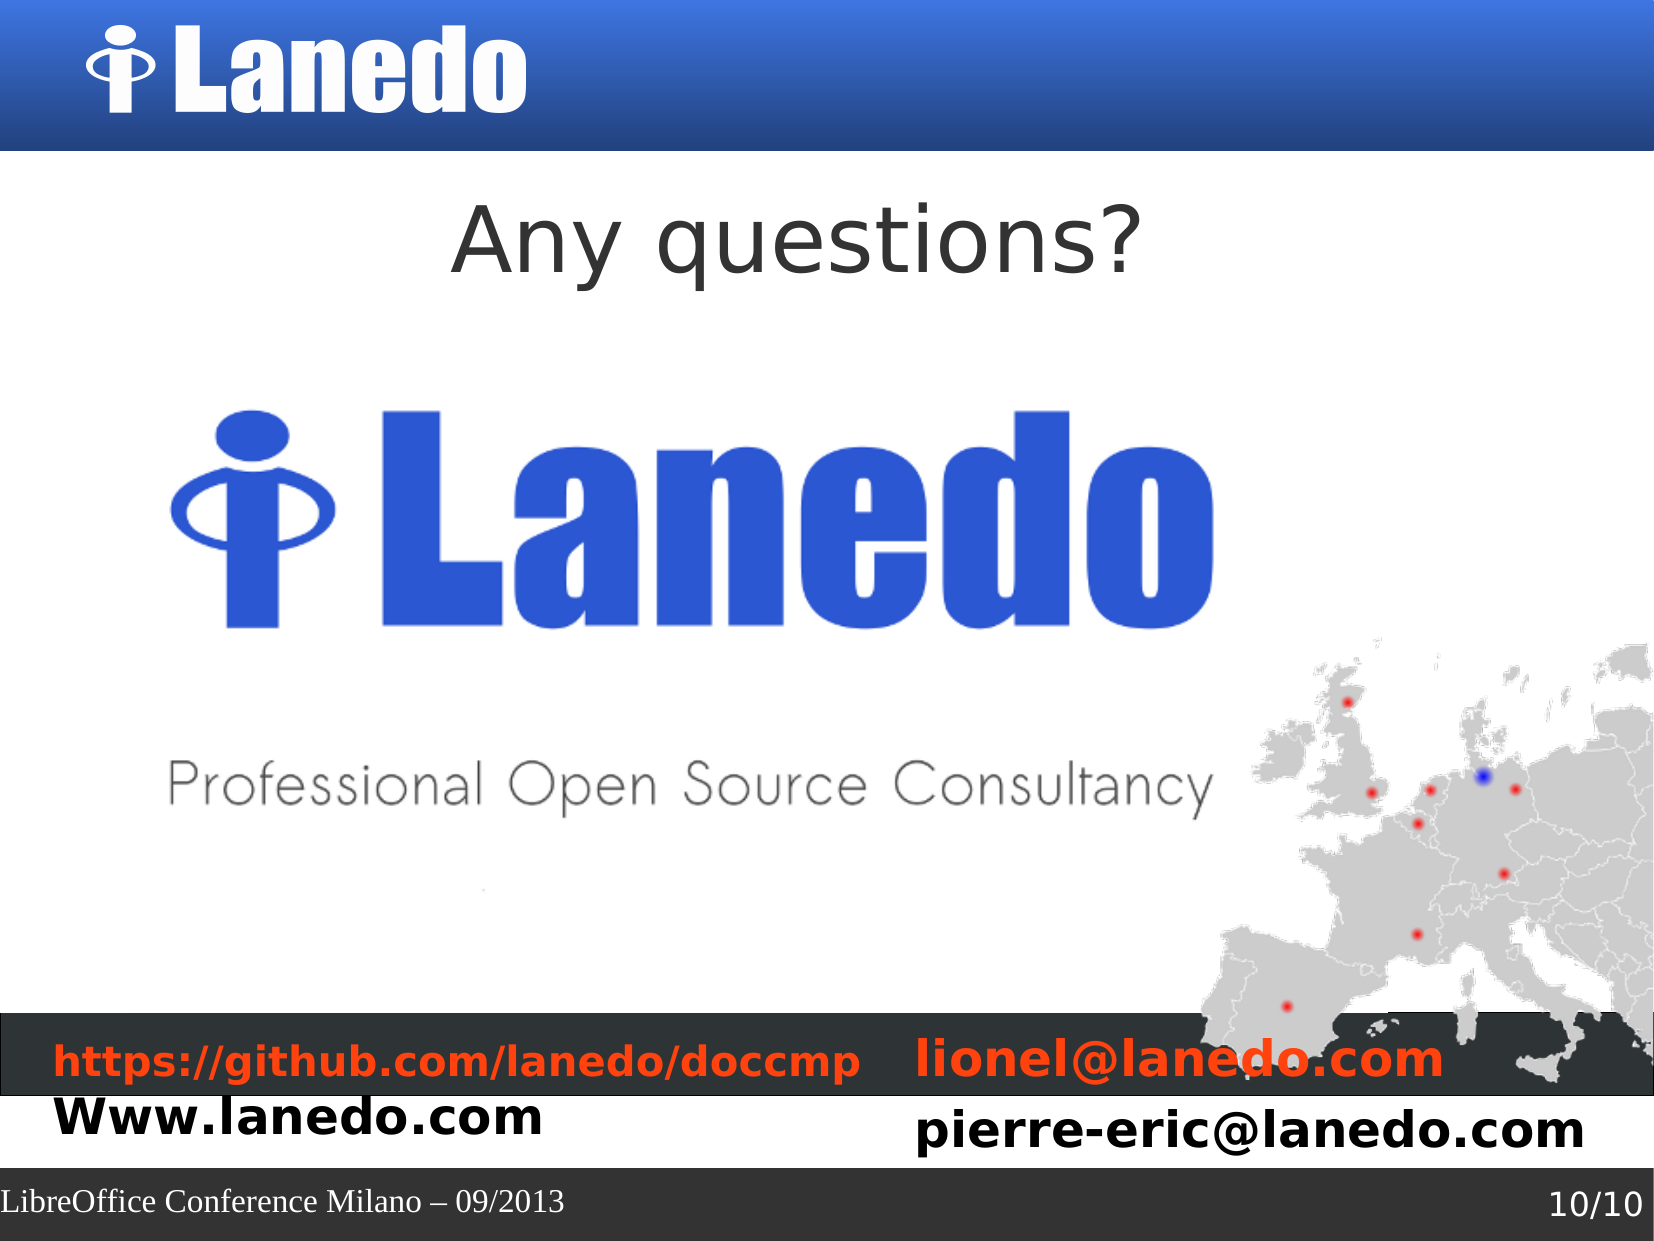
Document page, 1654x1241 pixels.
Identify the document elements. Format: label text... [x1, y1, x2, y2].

picture [0, 218, 1654, 1018]
text_box lionel@lanedo.com [900, 1018, 1654, 1094]
title Any questions? [450, 187, 1654, 509]
text_box https://github.com/lanedo/doccmp Www.lanedo.com [37, 1027, 901, 1153]
picture [86, 25, 526, 113]
text_box pierre-eric@lanedo.com [900, 1094, 1654, 1166]
